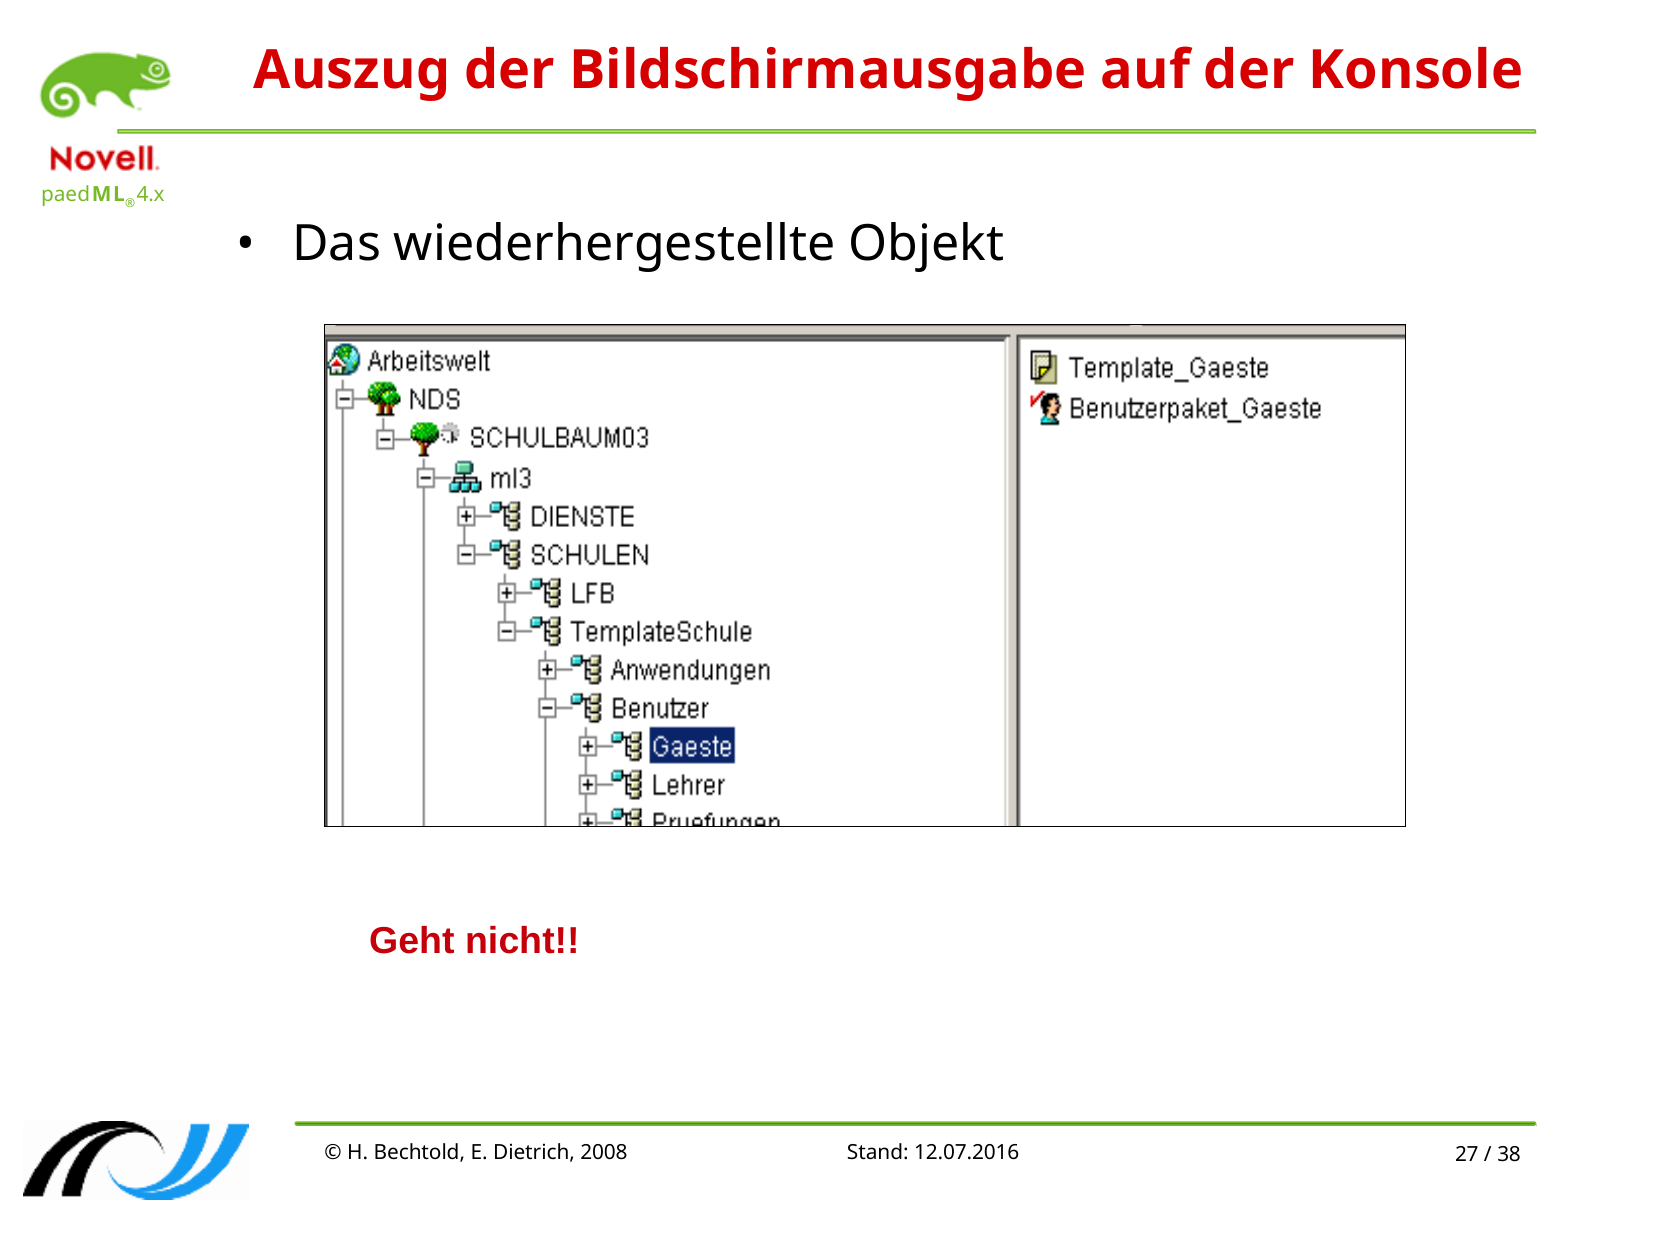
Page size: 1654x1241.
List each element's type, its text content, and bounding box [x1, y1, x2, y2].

picture [23, 1121, 249, 1200]
title Auszug der Bildschirmausgabe auf der Konsole [236, 17, 1536, 119]
text_box Geht nicht!! [354, 915, 1093, 974]
picture [26, 35, 184, 193]
list Das wiederhergestellte Objekt [236, 206, 1565, 1063]
picture [324, 324, 1406, 827]
